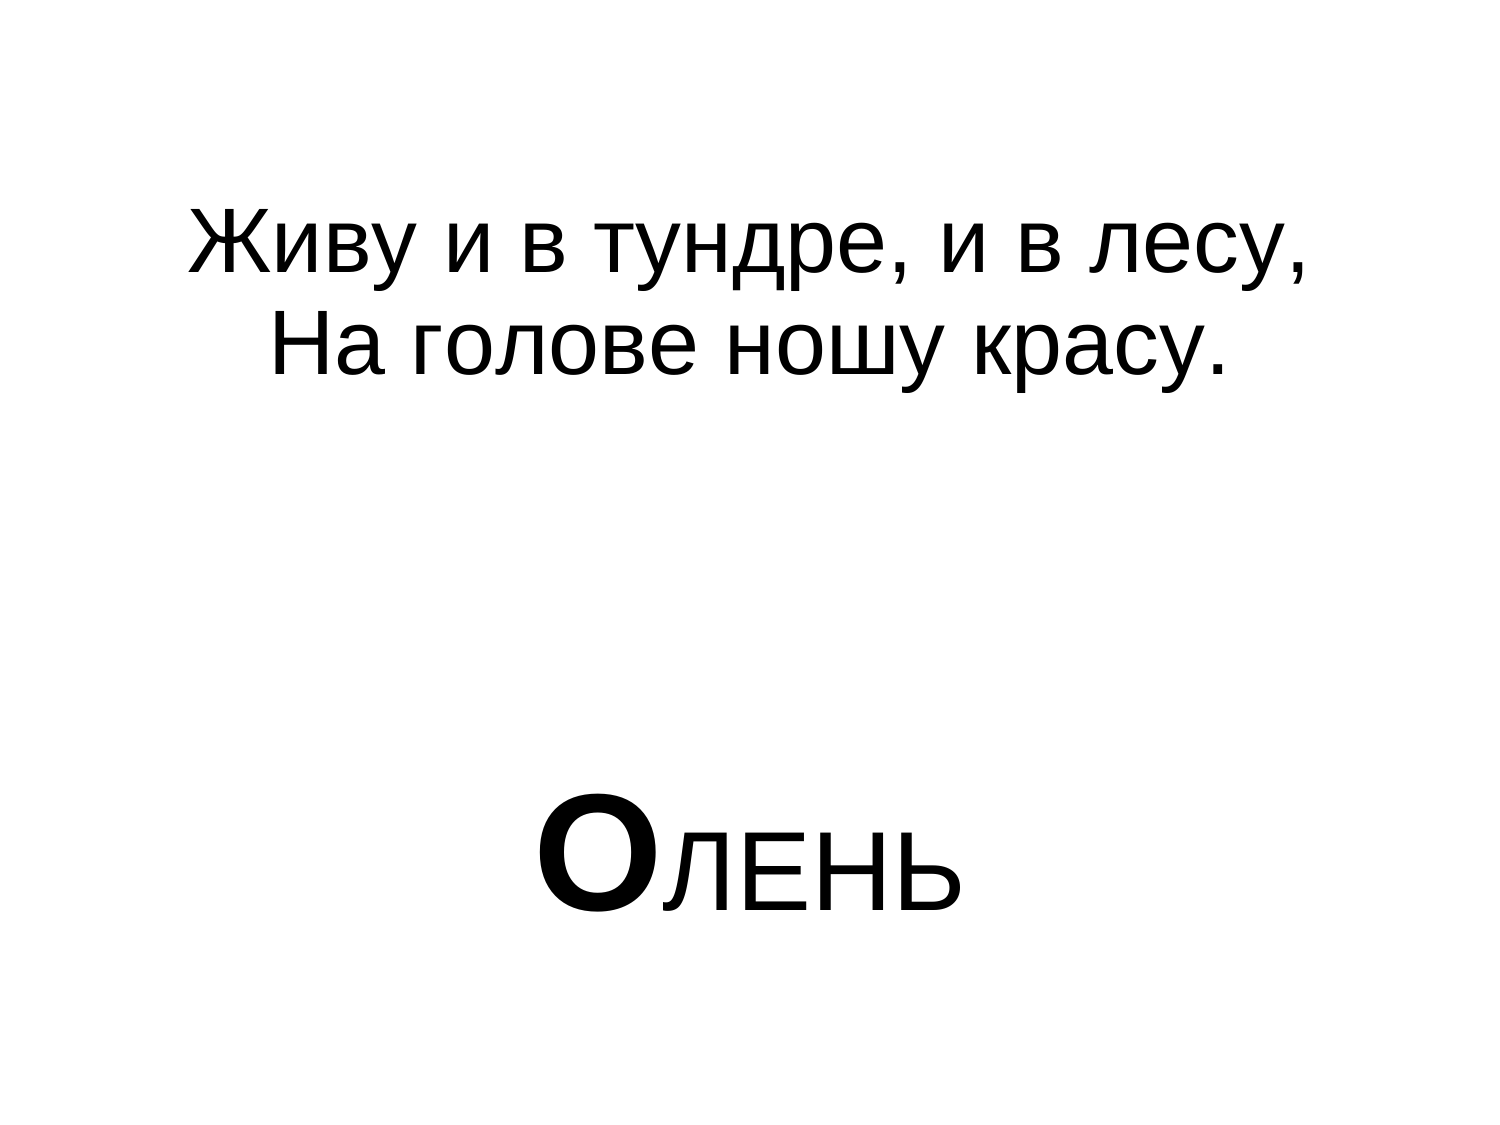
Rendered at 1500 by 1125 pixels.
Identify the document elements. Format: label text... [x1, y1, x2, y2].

list ОЛЕНЬ [75, 597, 1426, 1006]
title Живу и в тундре, и в лесу, На голове ношу красу. [75, 45, 1426, 539]
